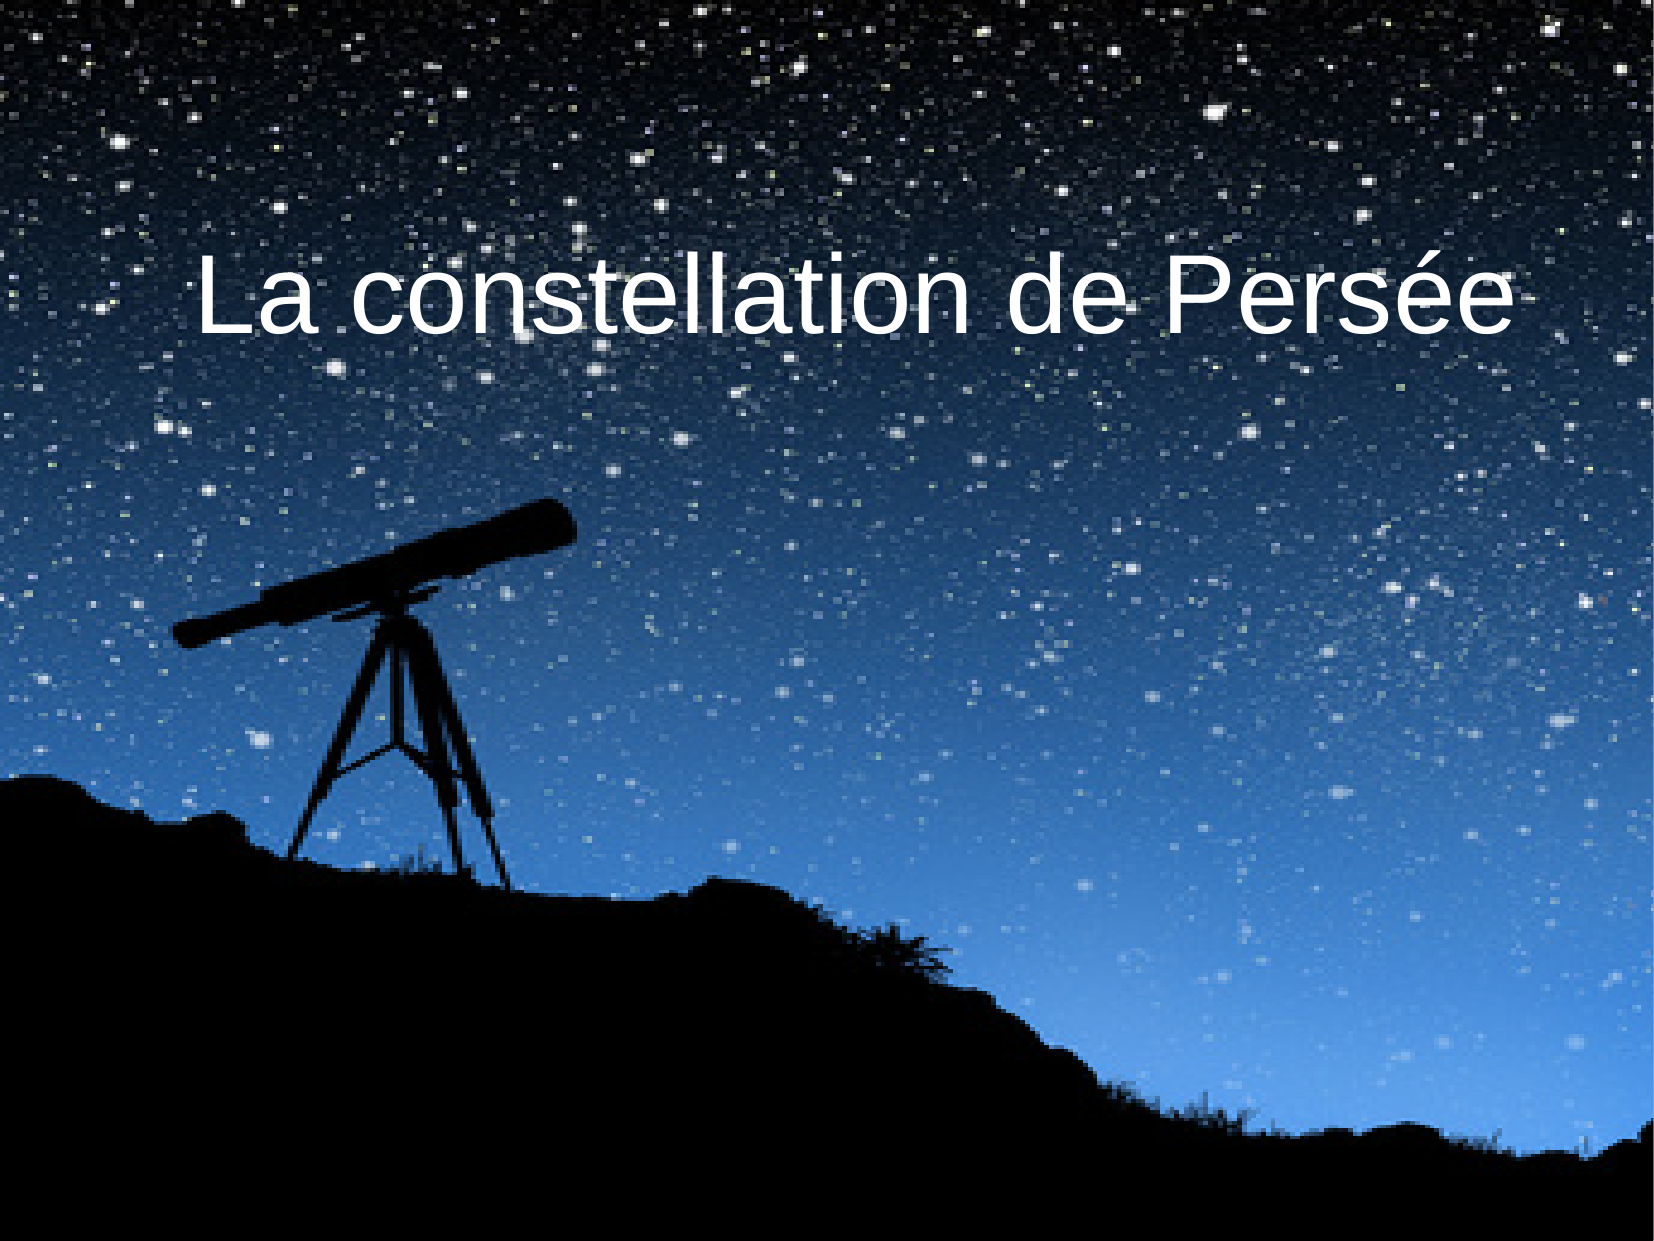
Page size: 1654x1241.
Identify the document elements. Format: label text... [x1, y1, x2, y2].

text_box La constellation de Persée [165, 224, 1548, 365]
picture [0, 0, 1654, 1241]
